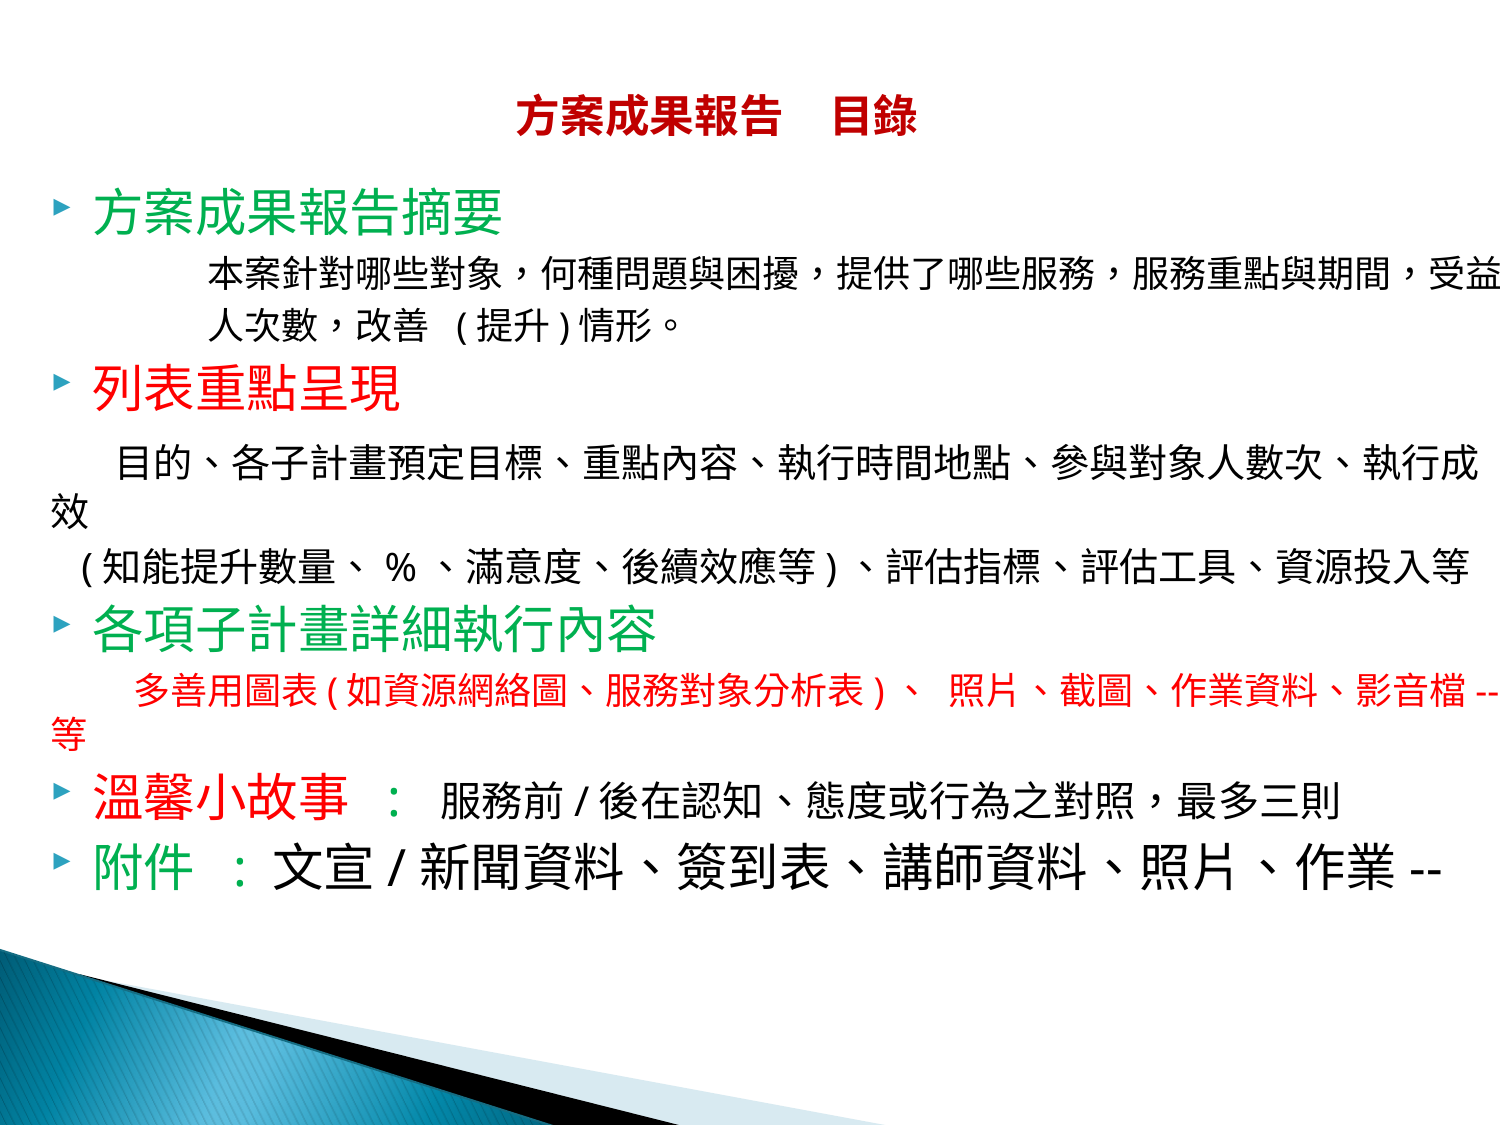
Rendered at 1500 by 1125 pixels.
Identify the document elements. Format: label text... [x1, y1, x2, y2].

title 方案成果報告 目錄 [247, 42, 1500, 149]
list 方案成果報告摘要 本案針對哪些對象，何種問題與困擾，提供了哪些服務，服務重點與期間，受益 人次數，改善 (提升)情形。 列表重點呈現 目的、各子計畫預定目標、重點內容、執行時間地點、參與對象人數次、執行成效 (知能提升數量、%、滿意度、後續效應等)、評估指標、評估工具、資源投入等 各項子計畫詳細執行內容 多善用圖表(如資源網絡圖、服務對象分析表)、 照片、截圖、作業資料、影音檔--等 溫馨小故事 : 服務前/後在認知、態度或行為之對照，最多三則 附件 : 文宣/新聞資料、簽到表、講師資料、照片、作業-- [0, 172, 1500, 1028]
